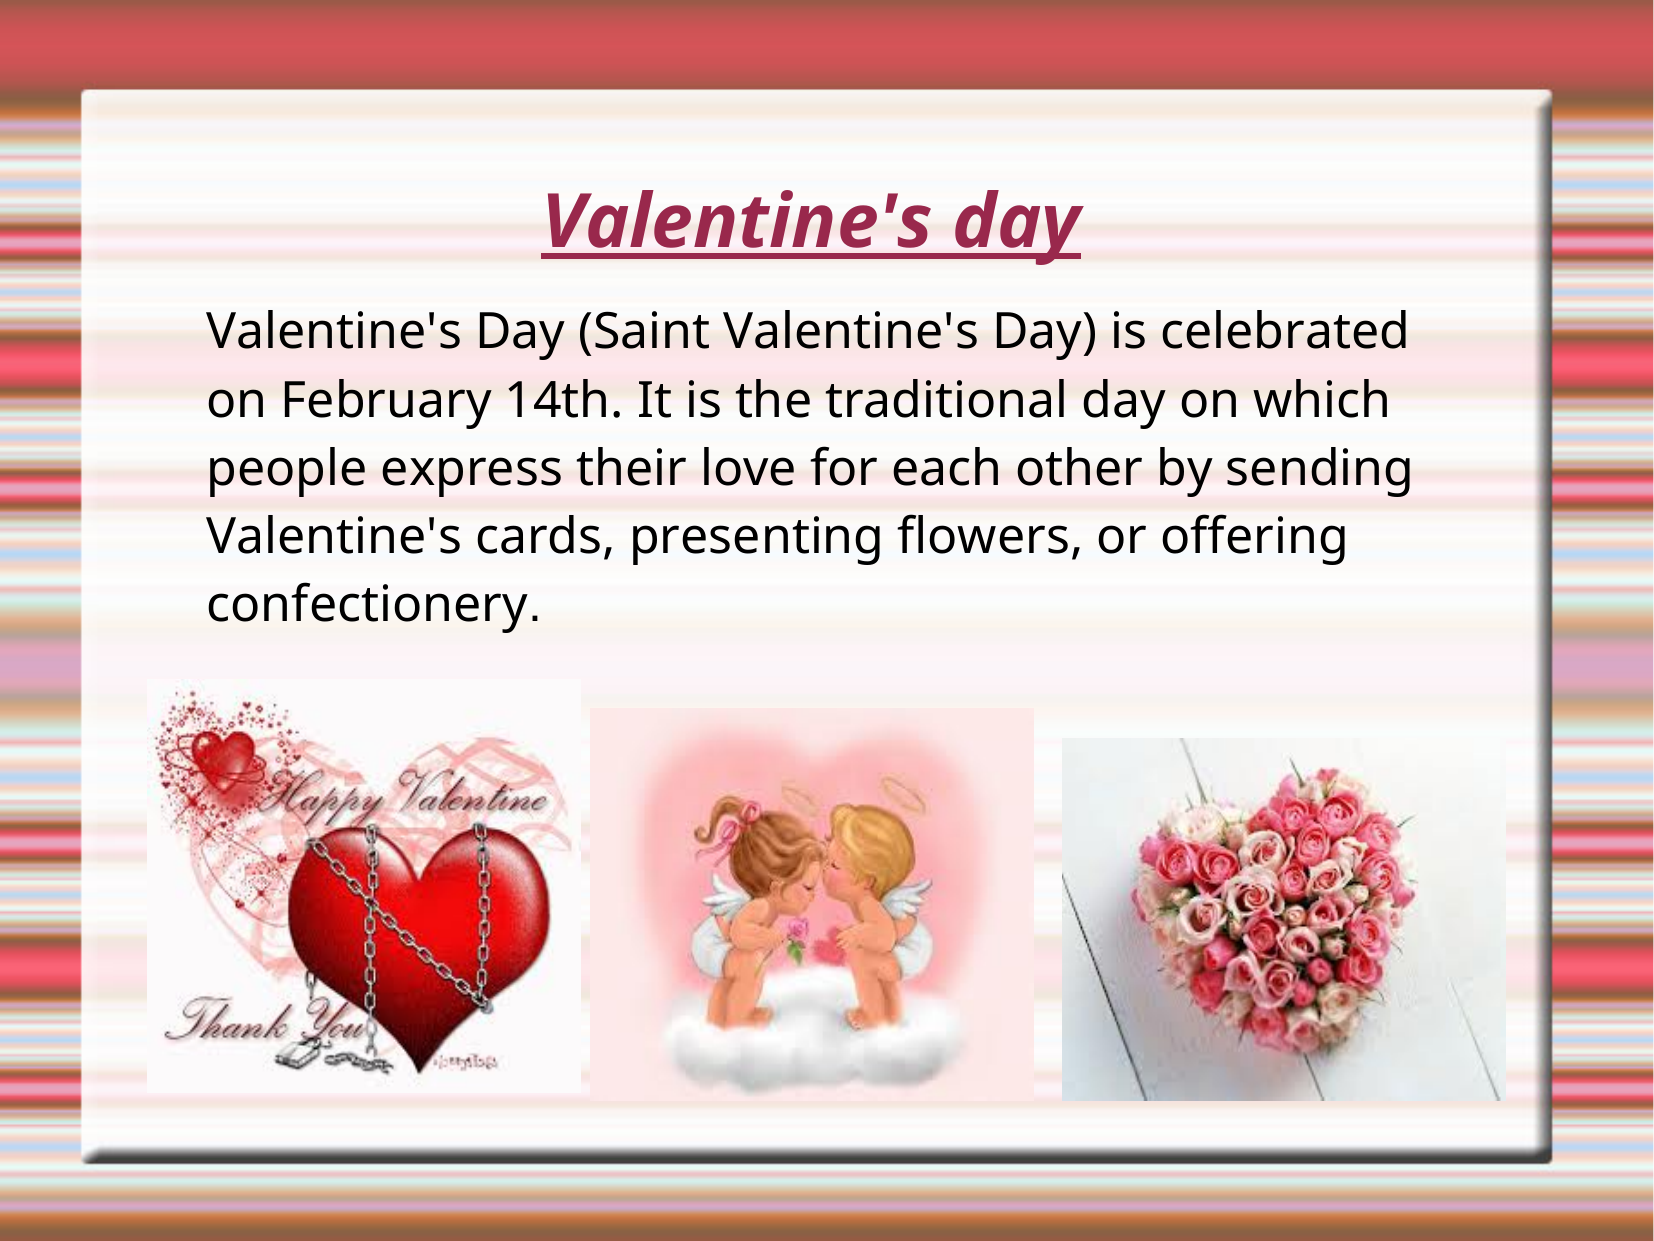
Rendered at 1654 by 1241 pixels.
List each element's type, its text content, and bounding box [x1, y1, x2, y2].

title Valentine's day [88, 114, 1534, 322]
picture [0, 0, 1654, 1241]
text_box Valentine's Day (Saint Valentine's Day) is celebrated on February 14th. It is the traditional day on which people express their love for each other by sending Valentine's cards, presenting flowers, or offering confectionery. [206, 295, 1418, 618]
